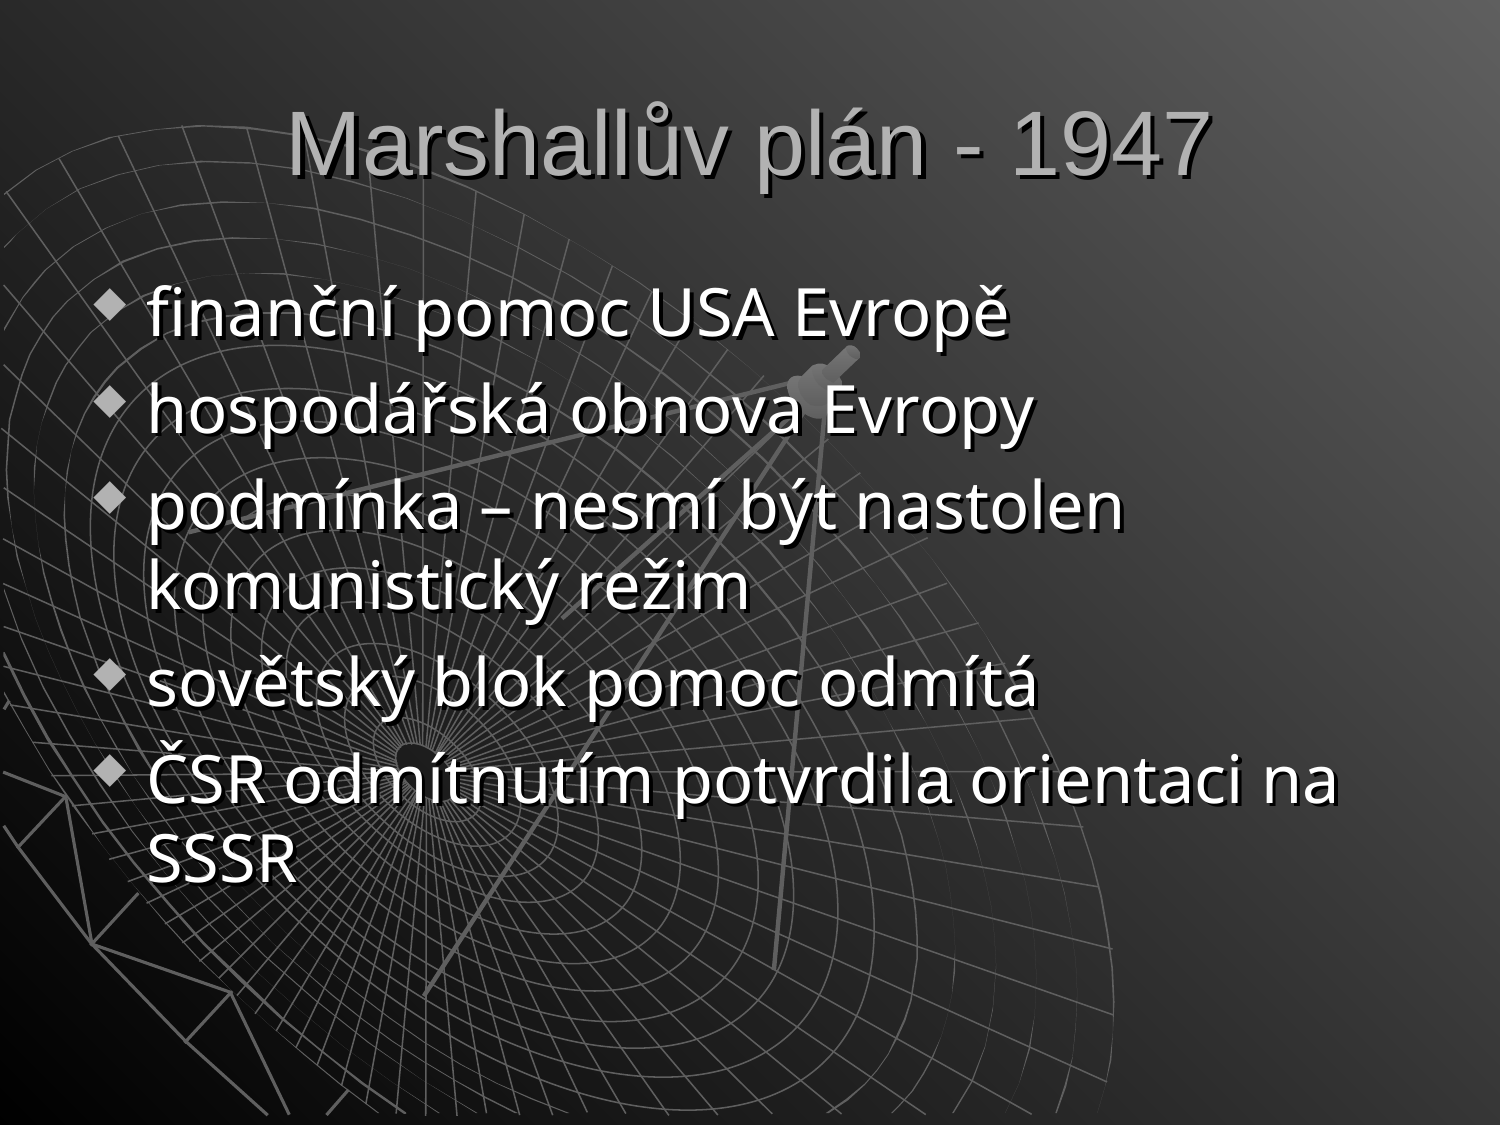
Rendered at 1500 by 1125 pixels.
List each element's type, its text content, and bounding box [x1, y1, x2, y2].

title Marshallův plán - 1947 [75, 45, 1426, 233]
list finanční pomoc USA Evropě hospodářská obnova Evropy podmínka – nesmí být nastolen komunistický režim sovětský blok pomoc odmítá ČSR odmítnutím potvrdila orientaci na SSSR [75, 262, 1426, 1006]
